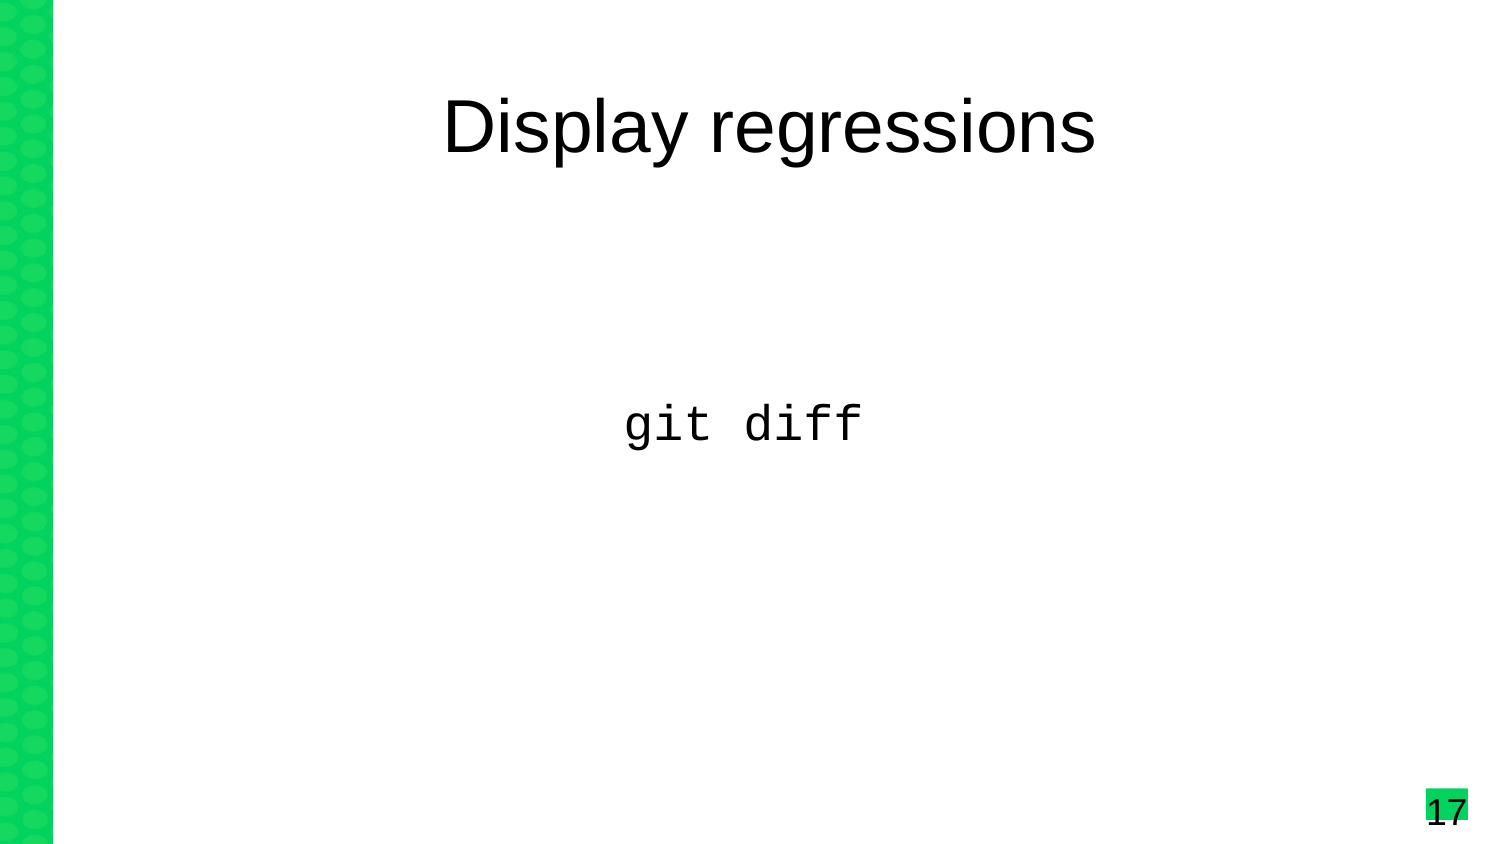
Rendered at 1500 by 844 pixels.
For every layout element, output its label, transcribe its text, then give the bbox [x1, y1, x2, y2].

text_box git diff [533, 382, 1037, 520]
picture [0, 0, 53, 844]
text_box Display regressions [143, 70, 1397, 192]
text_box <number> [1425, 788, 1468, 820]
